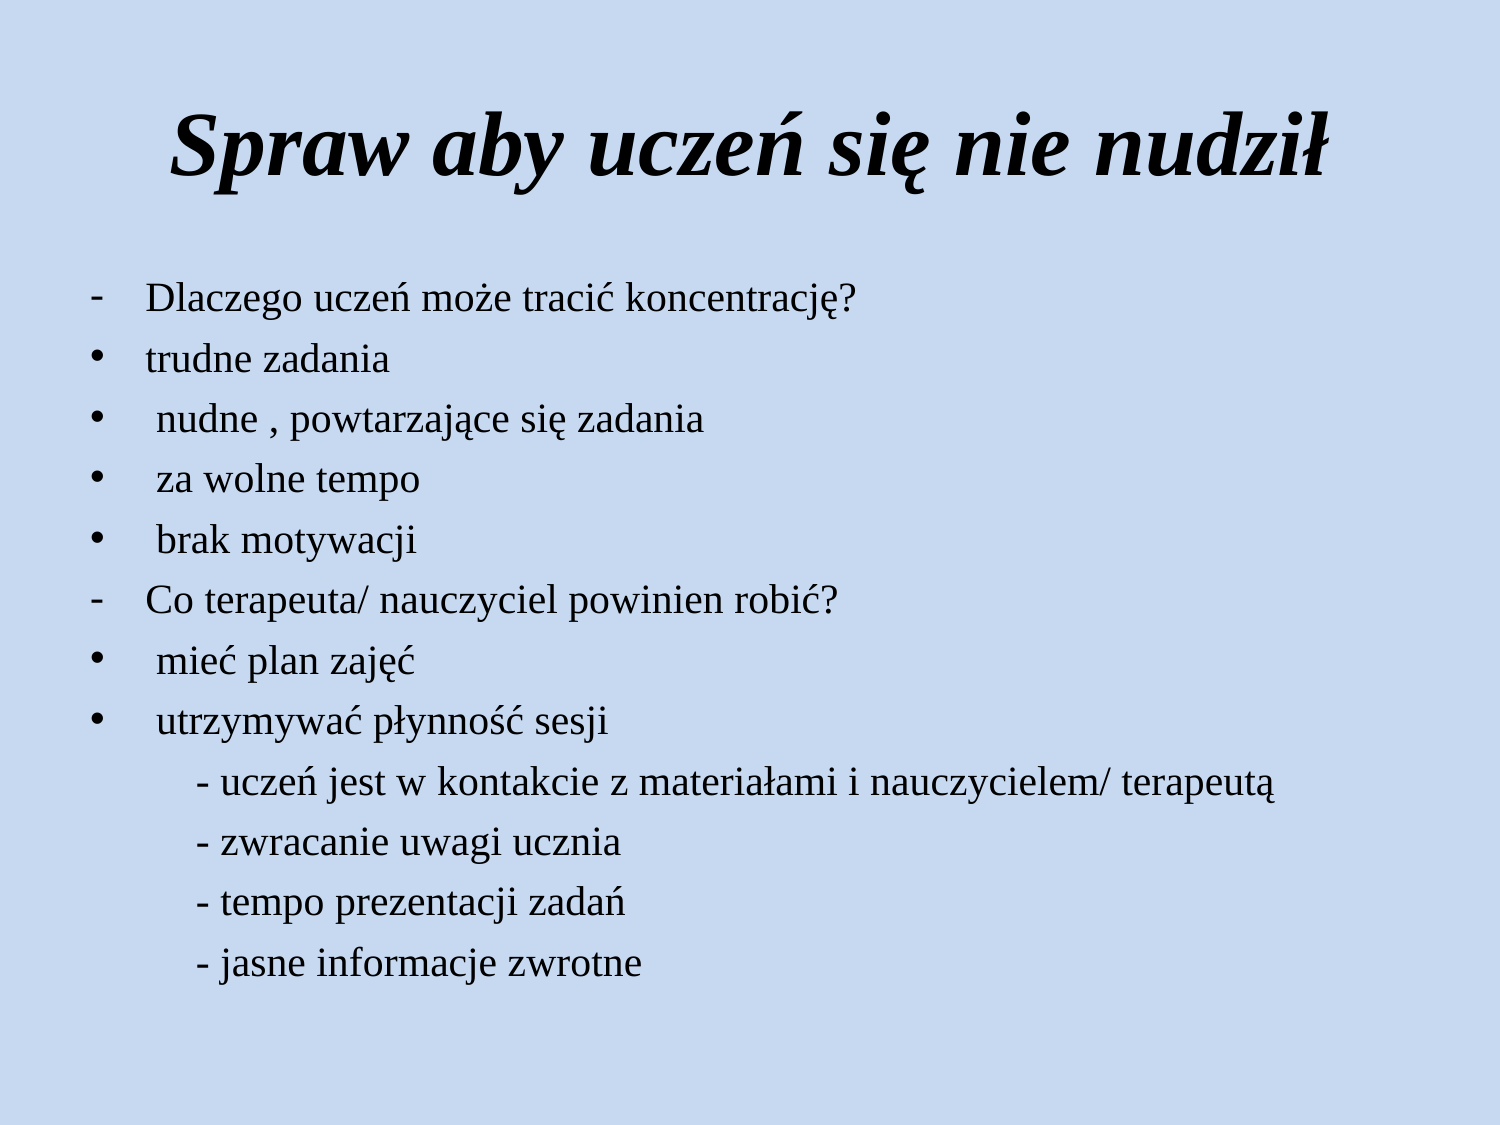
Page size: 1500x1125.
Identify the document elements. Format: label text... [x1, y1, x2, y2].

text_box Dlaczego uczeń może tracić koncentrację? trudne zadania nudne , powtarzające się zadania za wolne tempo brak motywacji Co terapeuta/ nauczyciel powinien robić? mieć plan zajęć utrzymywać płynność sesji - uczeń jest w kontakcie z materiałami i nauczycielem/ terapeutą - zwracanie uwagi ucznia - tempo prezentacji zadań - jasne informacje zwrotne [75, 262, 1426, 1005]
text_box Spraw aby uczeń się nie nudził [75, 45, 1426, 233]
